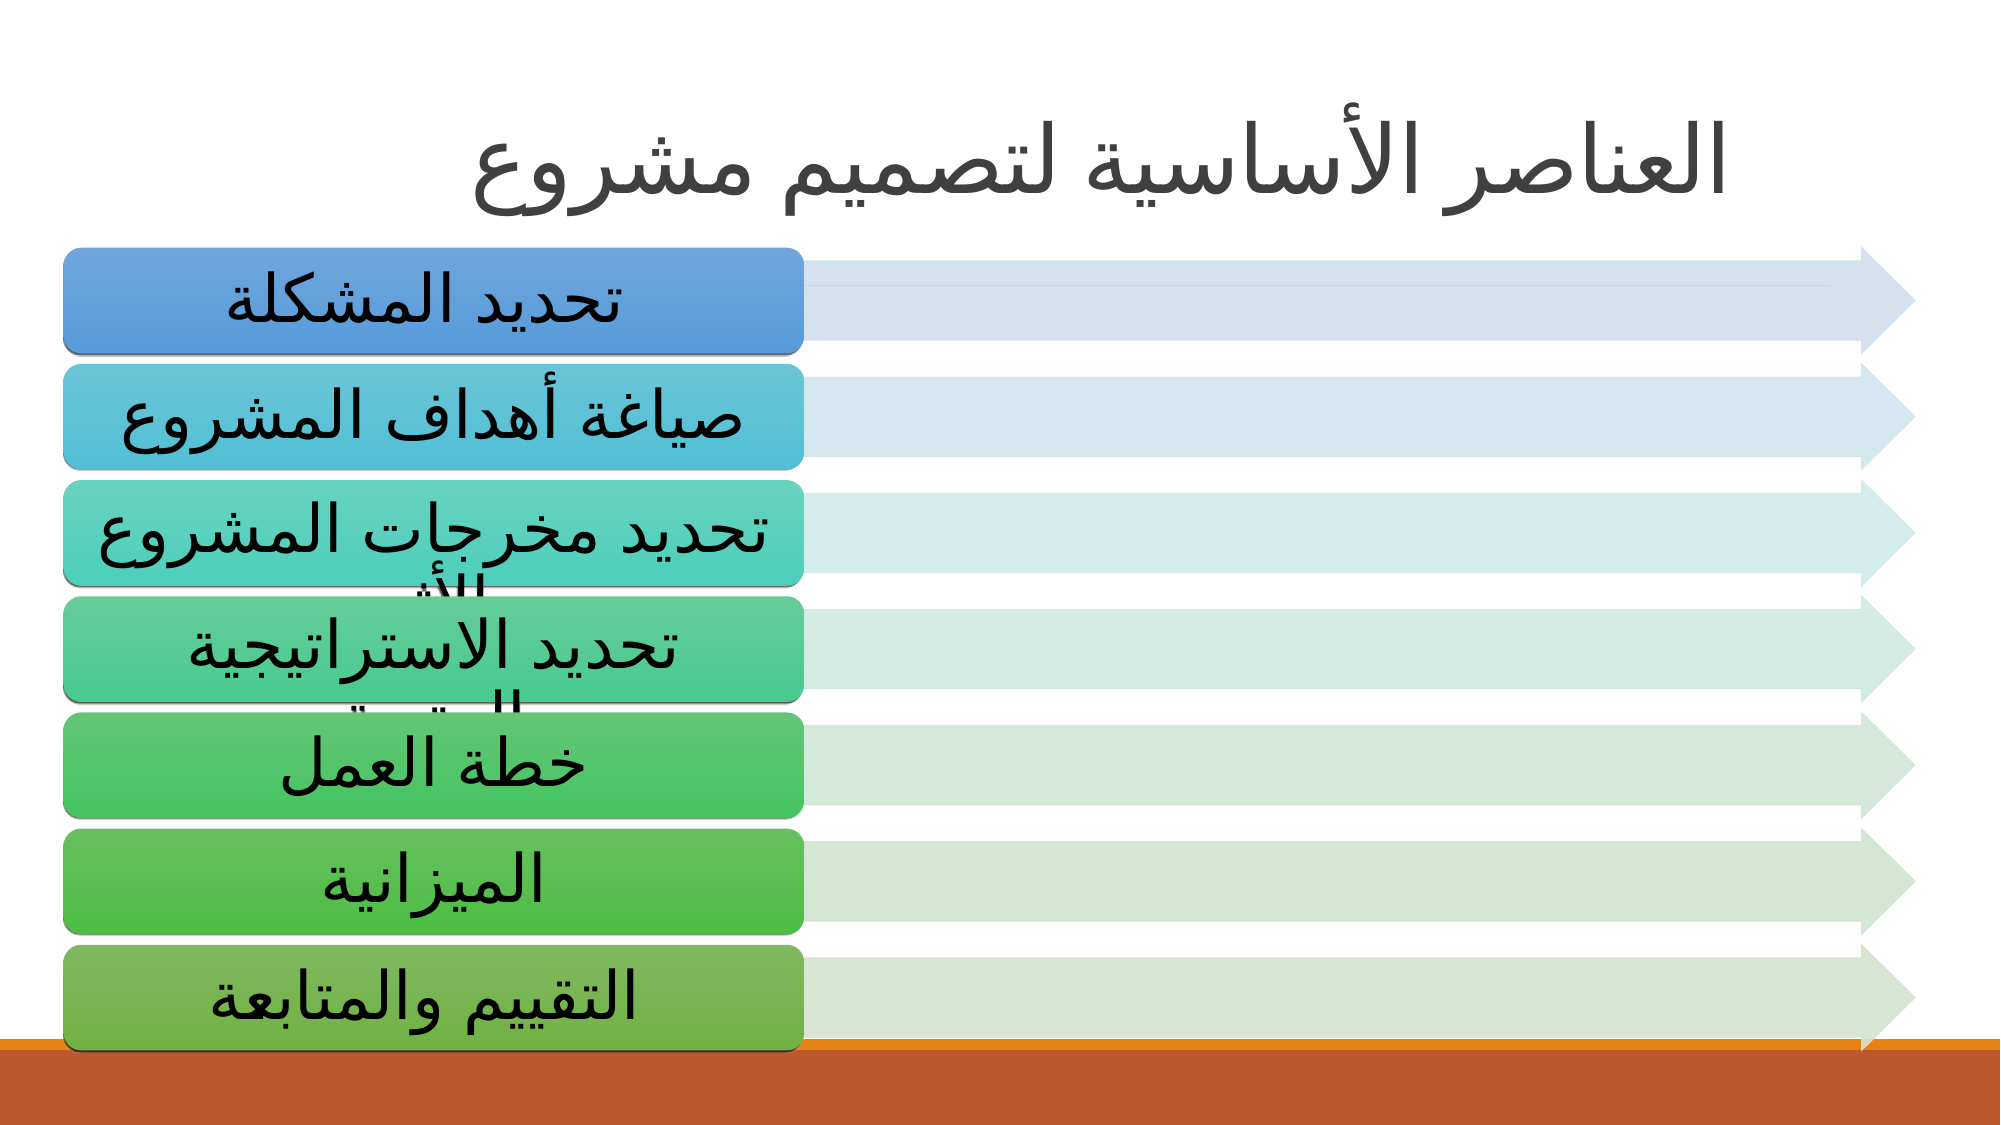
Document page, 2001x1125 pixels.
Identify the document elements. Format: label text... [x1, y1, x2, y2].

text_box [804, 363, 1915, 470]
text_box تحديد الاستراتيجية المتبعة [63, 596, 805, 702]
text_box [804, 596, 1915, 702]
text_box الميزانية [63, 828, 805, 935]
text_box خطة العمل [63, 712, 805, 819]
text_box تحديد المشكلة [63, 247, 805, 354]
text_box [804, 480, 1915, 586]
text_box [804, 247, 1915, 354]
text_box التقييم والمتابعة [63, 944, 805, 1051]
text_box صياغة أهداف المشروع [63, 363, 805, 470]
text_box [804, 712, 1915, 819]
text_box [804, 828, 1915, 935]
text_box تحديد مخرجات المشروع الأثر [63, 480, 805, 586]
text_box [804, 944, 1915, 1051]
title العناصر الأساسية لتصميم مشروع [451, 21, 1753, 221]
